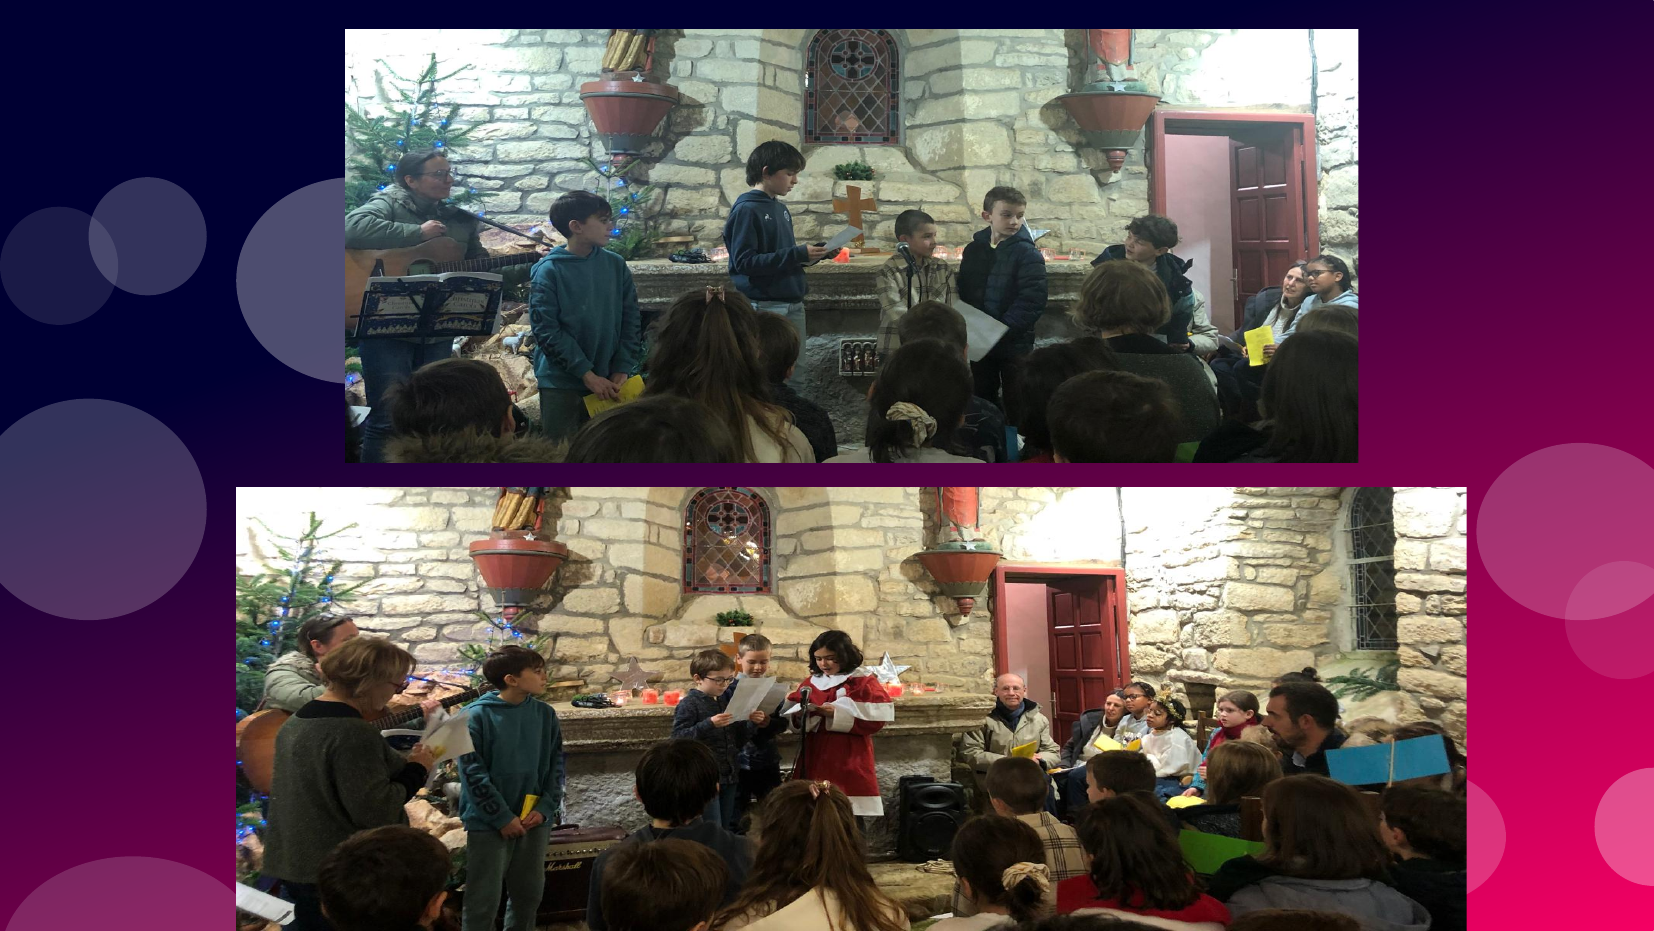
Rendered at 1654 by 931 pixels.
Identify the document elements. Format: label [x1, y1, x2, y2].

picture [236, 487, 1467, 931]
picture [324, 29, 1359, 463]
